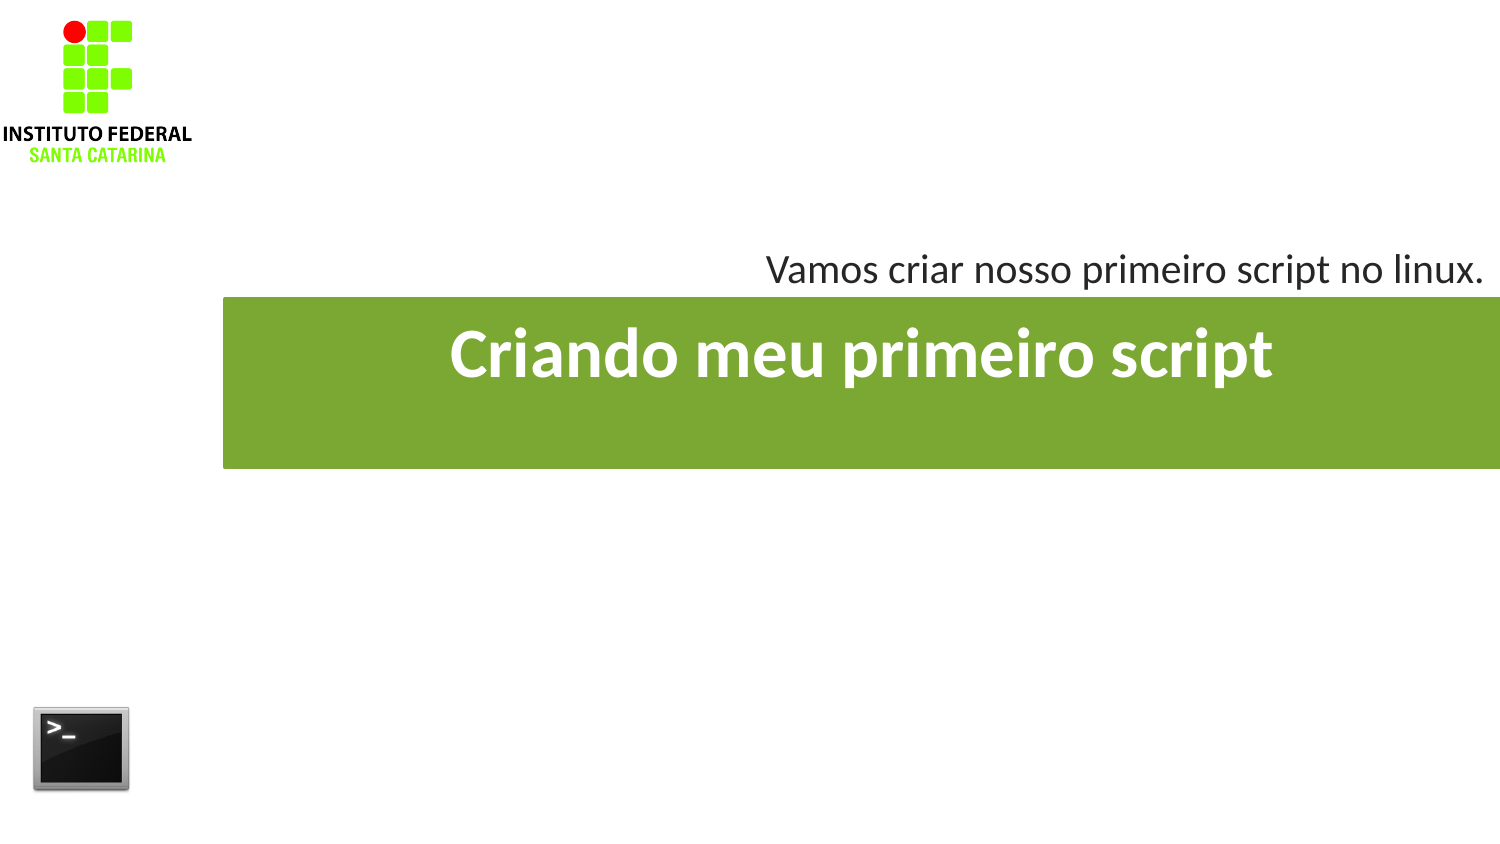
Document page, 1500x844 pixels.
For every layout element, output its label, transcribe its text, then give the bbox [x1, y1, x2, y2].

picture [0, 0, 213, 184]
list Vamos criar nosso primeiro script no linux. [225, 221, 1500, 300]
title Criando meu primeiro script [224, 299, 1500, 467]
picture [29, 696, 133, 800]
